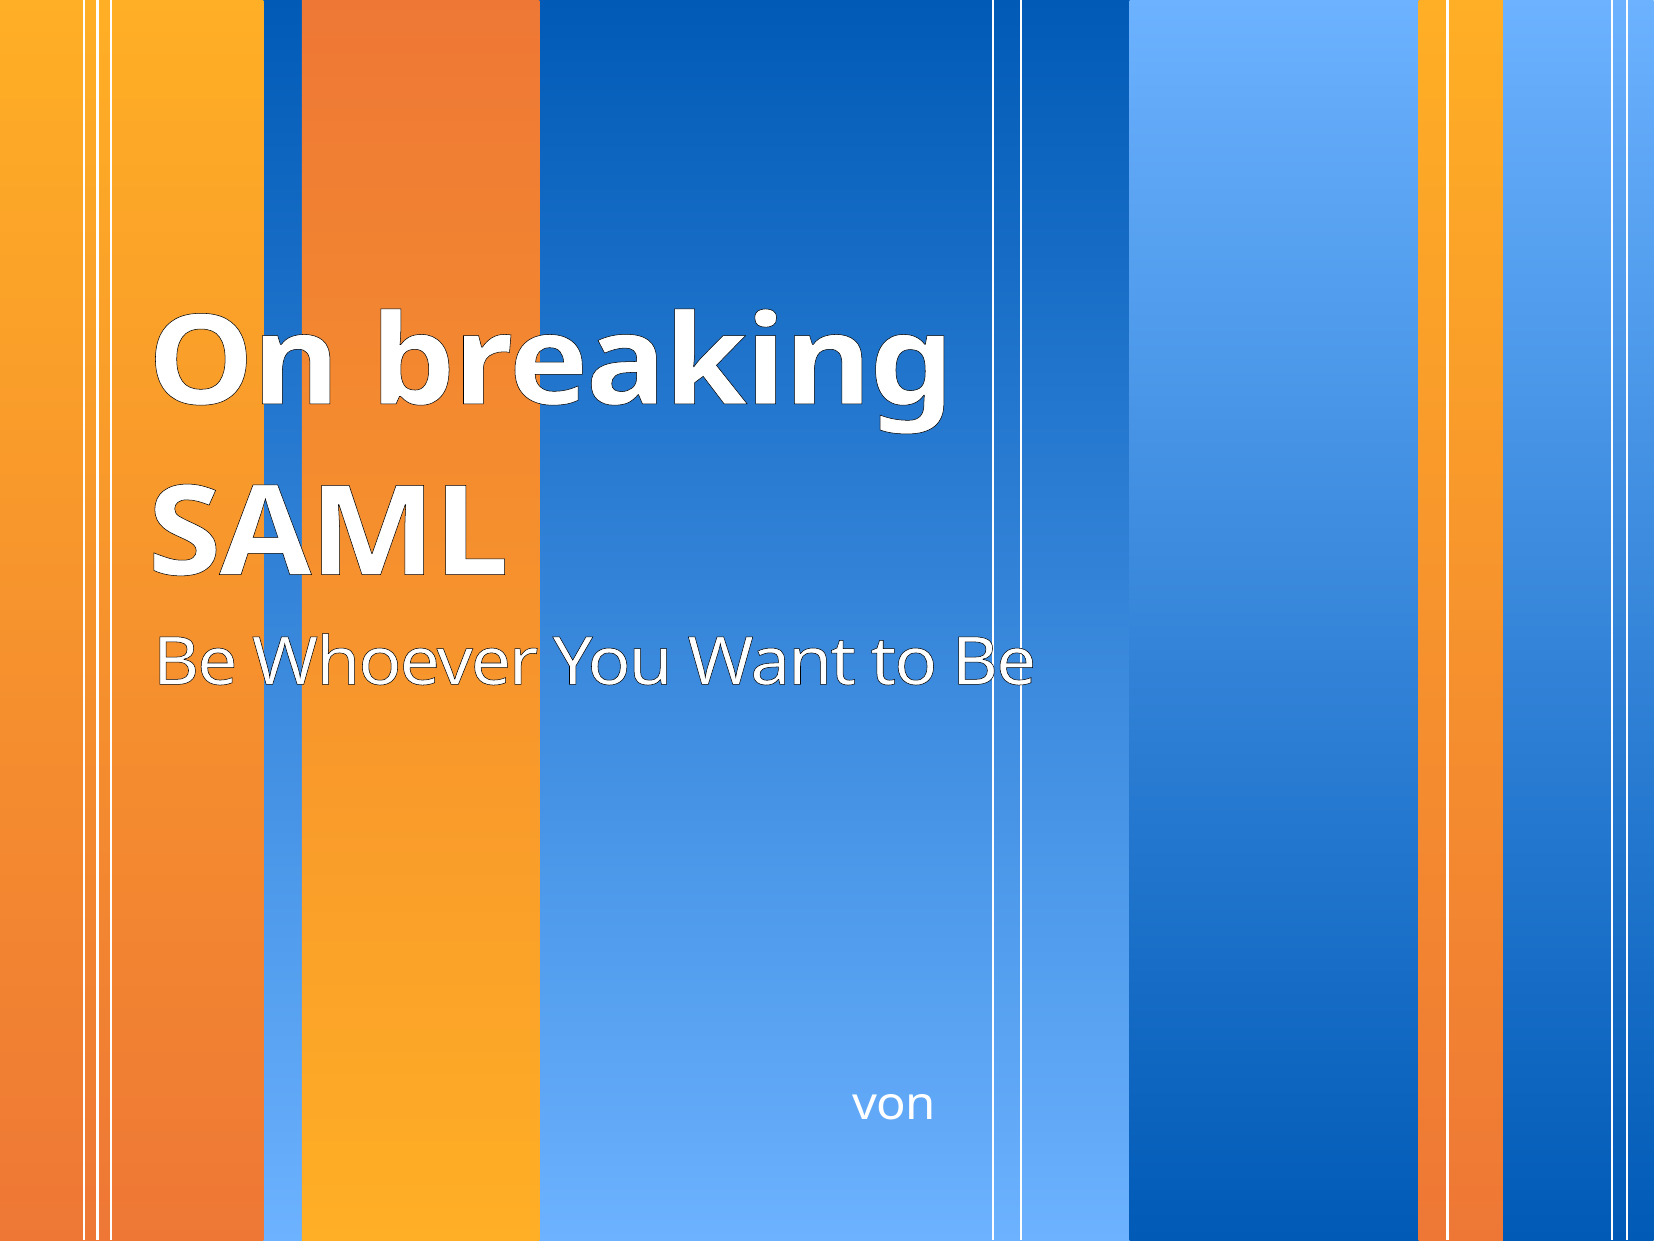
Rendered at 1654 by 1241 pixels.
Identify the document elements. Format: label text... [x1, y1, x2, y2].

title On breaking SAML [147, 351, 1300, 530]
list Be Whoever You Want to Be [152, 613, 1187, 699]
text_box von David Foerster [354, 1063, 975, 1132]
